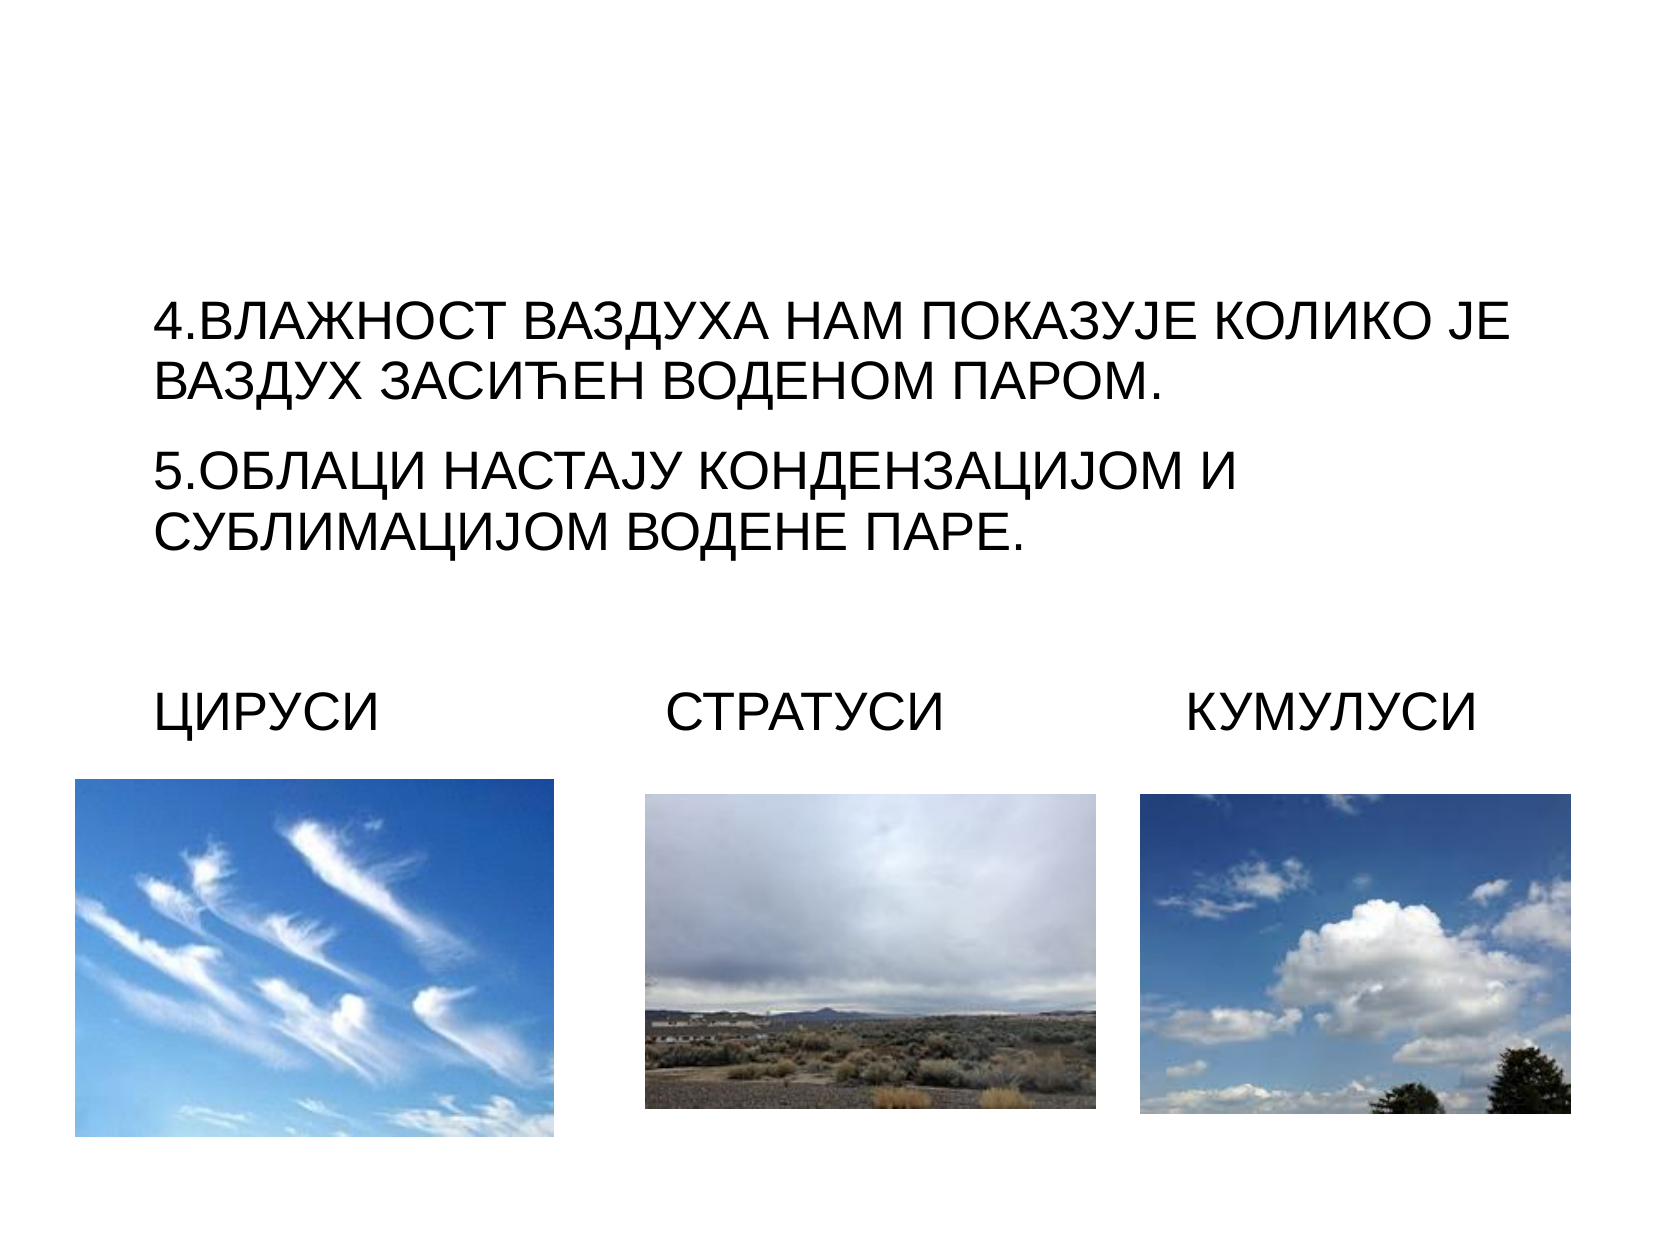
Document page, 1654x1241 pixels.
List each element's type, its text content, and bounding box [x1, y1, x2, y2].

picture [645, 794, 1096, 1109]
picture [1140, 794, 1571, 1114]
list 4.ВЛАЖНОСТ ВАЗДУХА НАМ ПОКАЗУЈЕ КОЛИКО ЈЕ ВАЗДУХ ЗАСИЋЕН ВОДЕНОМ ПАРОМ. 5.ОБЛАЦИ НАСТАЈУ КОНДЕНЗАЦИЈОМ И СУБЛИМАЦИЈОМ ВОДЕНЕ ПАРЕ. ЦИРУСИ СТРАТУСИ КУМУЛУСИ [82, 290, 1571, 1109]
picture [75, 779, 554, 1137]
